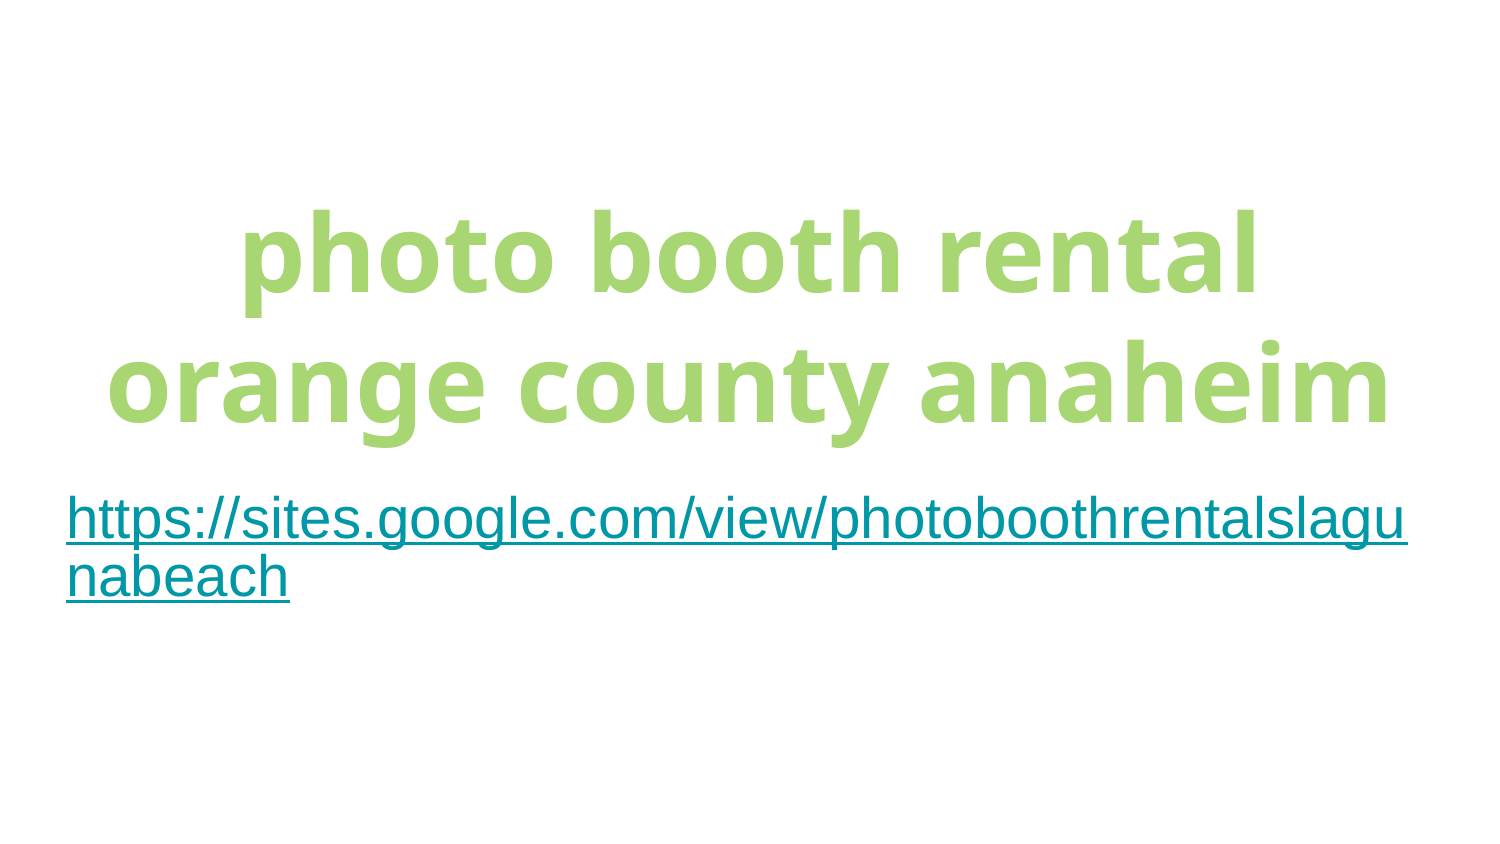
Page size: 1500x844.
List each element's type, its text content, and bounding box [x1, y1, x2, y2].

title photo booth rental orange county anaheim [51, 122, 1449, 459]
subtitle https://sites.google.com/view/photoboothrentalslagunabeach [51, 464, 1449, 595]
